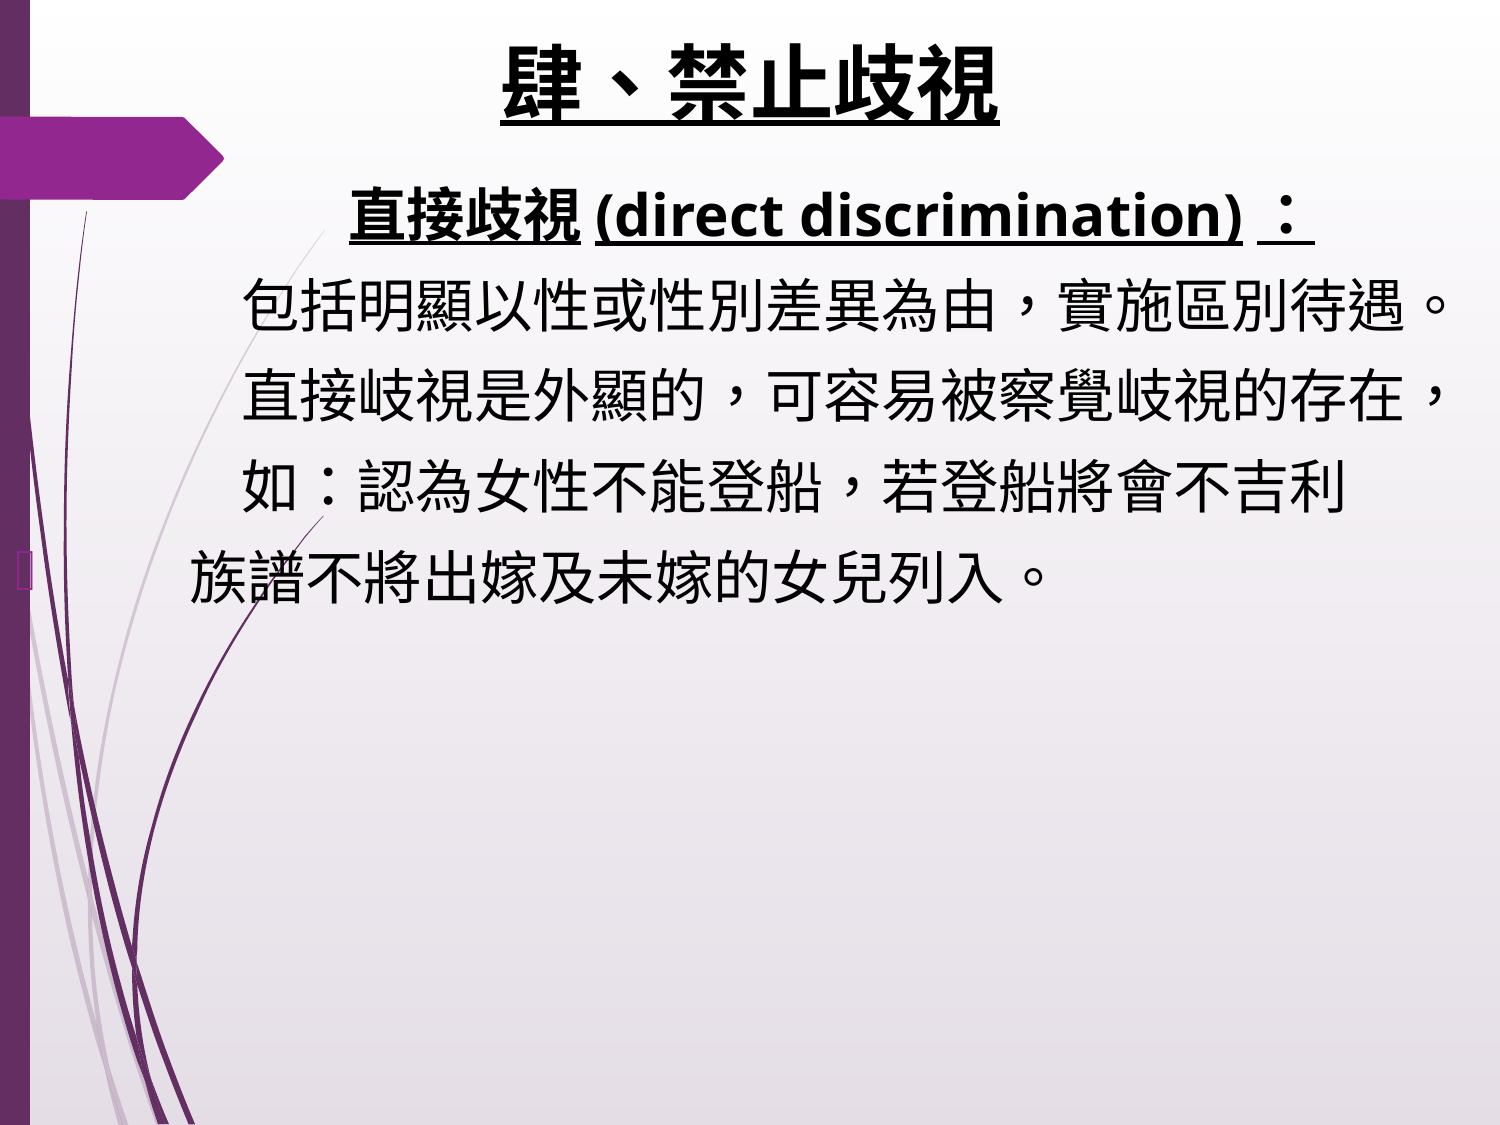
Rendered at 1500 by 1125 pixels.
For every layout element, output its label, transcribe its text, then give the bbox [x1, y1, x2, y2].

list 直接歧視(direct discrimination)： 包括明顯以性或性別差異為由，實施區別待遇。 直接岐視是外顯的，可容易被察覺岐視的存在， 如：認為女性不能登船，若登船將會不吉利 族譜不將出嫁及未嫁的女兒列入。 [0, 170, 1500, 1005]
title 肆、禁止歧視 [75, 23, 1426, 165]
